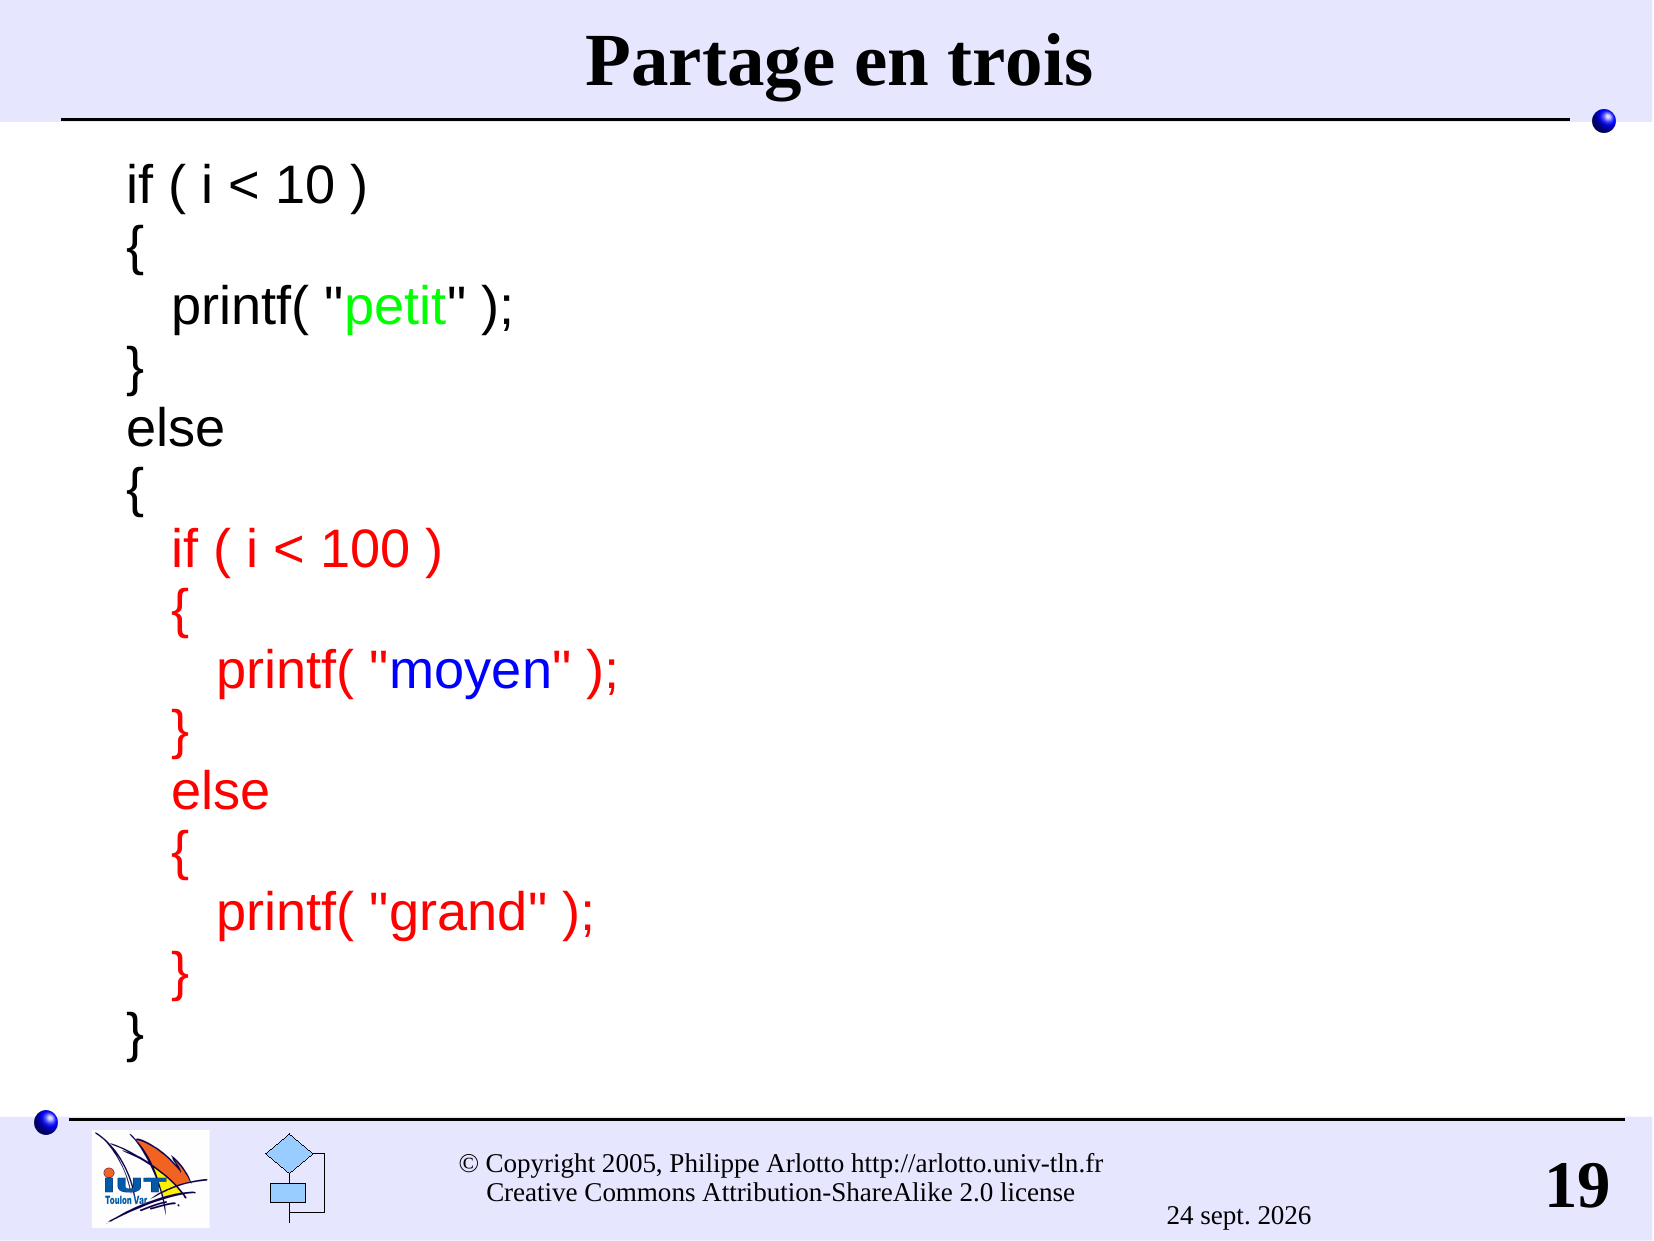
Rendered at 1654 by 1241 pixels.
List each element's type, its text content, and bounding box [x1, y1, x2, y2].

text_box if ( i < 10 ) { printf( "petit" ); } else { if ( i < 100 ) { printf( "moyen" ); } else { printf( "grand" ); } } [126, 154, 621, 1063]
title Partage en trois [95, 14, 1585, 107]
